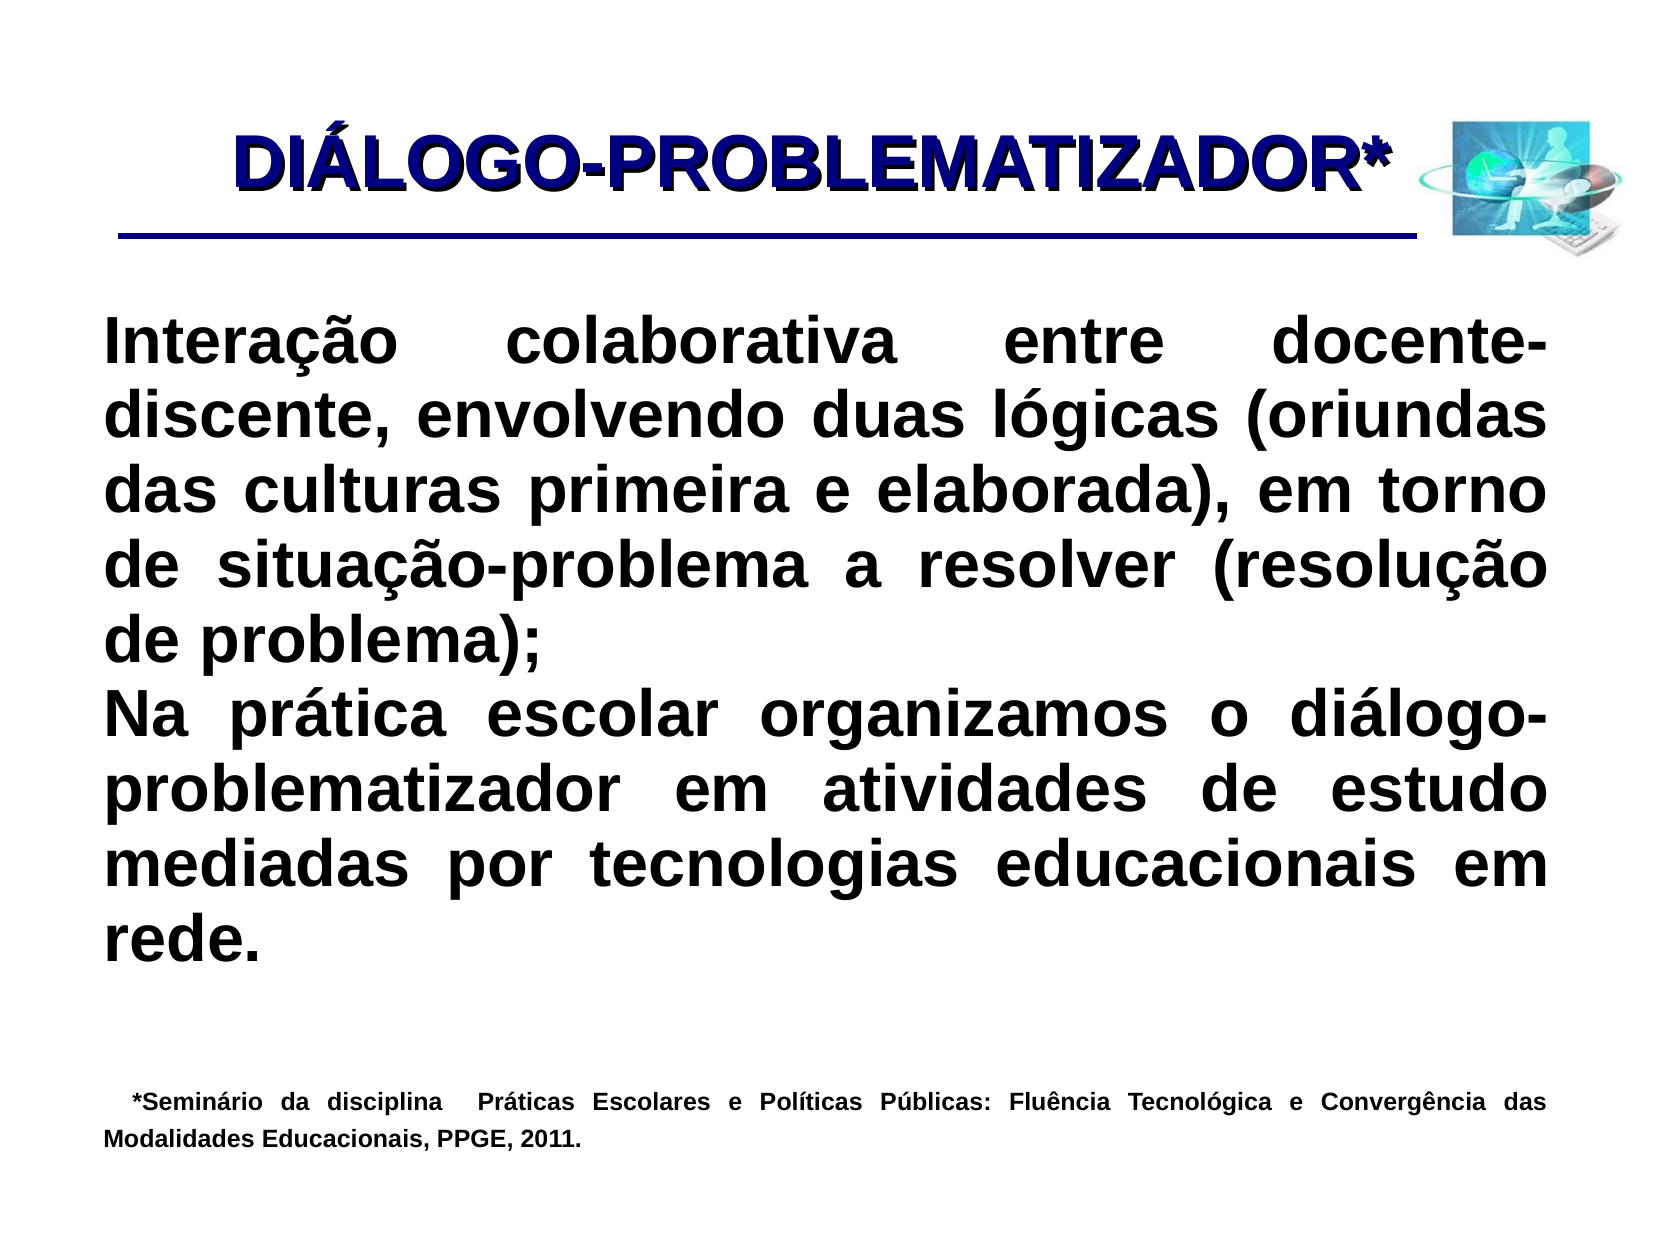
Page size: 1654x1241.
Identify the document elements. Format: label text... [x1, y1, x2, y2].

text_box Interação colaborativa entre docente-discente, envolvendo duas lógicas (oriundas das culturas primeira e elaborada), em torno de situação-problema a resolver (resolução de problema); Na prática escolar organizamos o diálogo-problematizador em atividades de estudo mediadas por tecnologias educacionais em rede. *Seminário da disciplina Práticas Escolares e Políticas Públicas: Fluência Tecnológica e Convergência das Modalidades Educacionais, PPGE, 2011. [88, 295, 1565, 1161]
text_box DIÁLOGO-PROBLEMATIZADOR* [216, 112, 1426, 212]
picture [1417, 118, 1625, 266]
